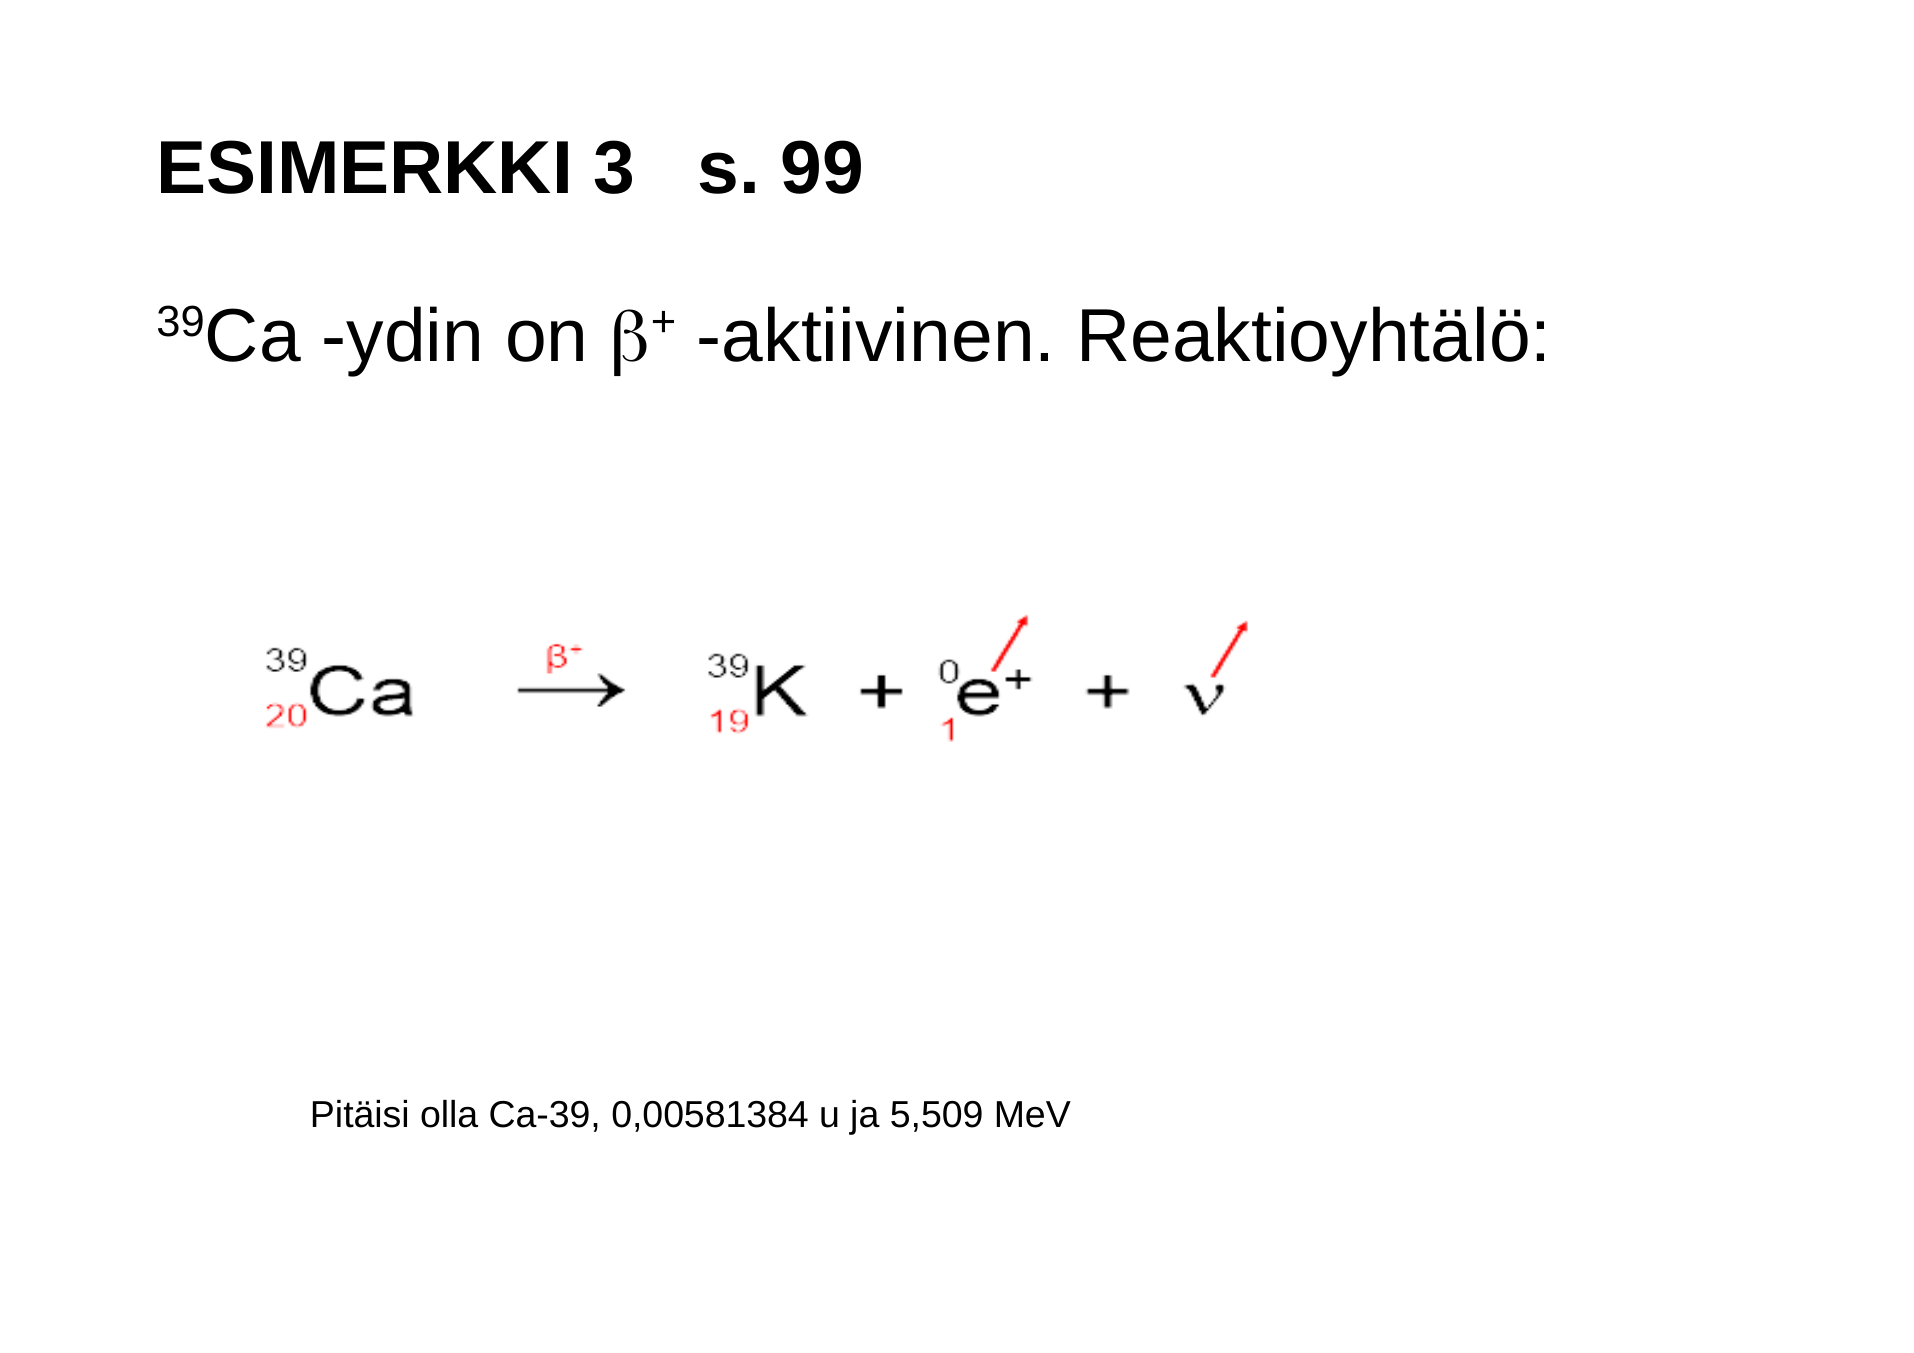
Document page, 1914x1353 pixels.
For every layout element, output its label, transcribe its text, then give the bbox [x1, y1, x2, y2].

text_box ESIMERKKI 3 s. 99 39Ca -ydin on b+ -aktiivinen. Reaktioyhtälö: [141, 118, 1725, 519]
text_box Pitäisi olla Ca-39, 0,00581384 u ja 5,509 MeV [295, 1086, 1086, 1144]
picture [193, 574, 1359, 780]
